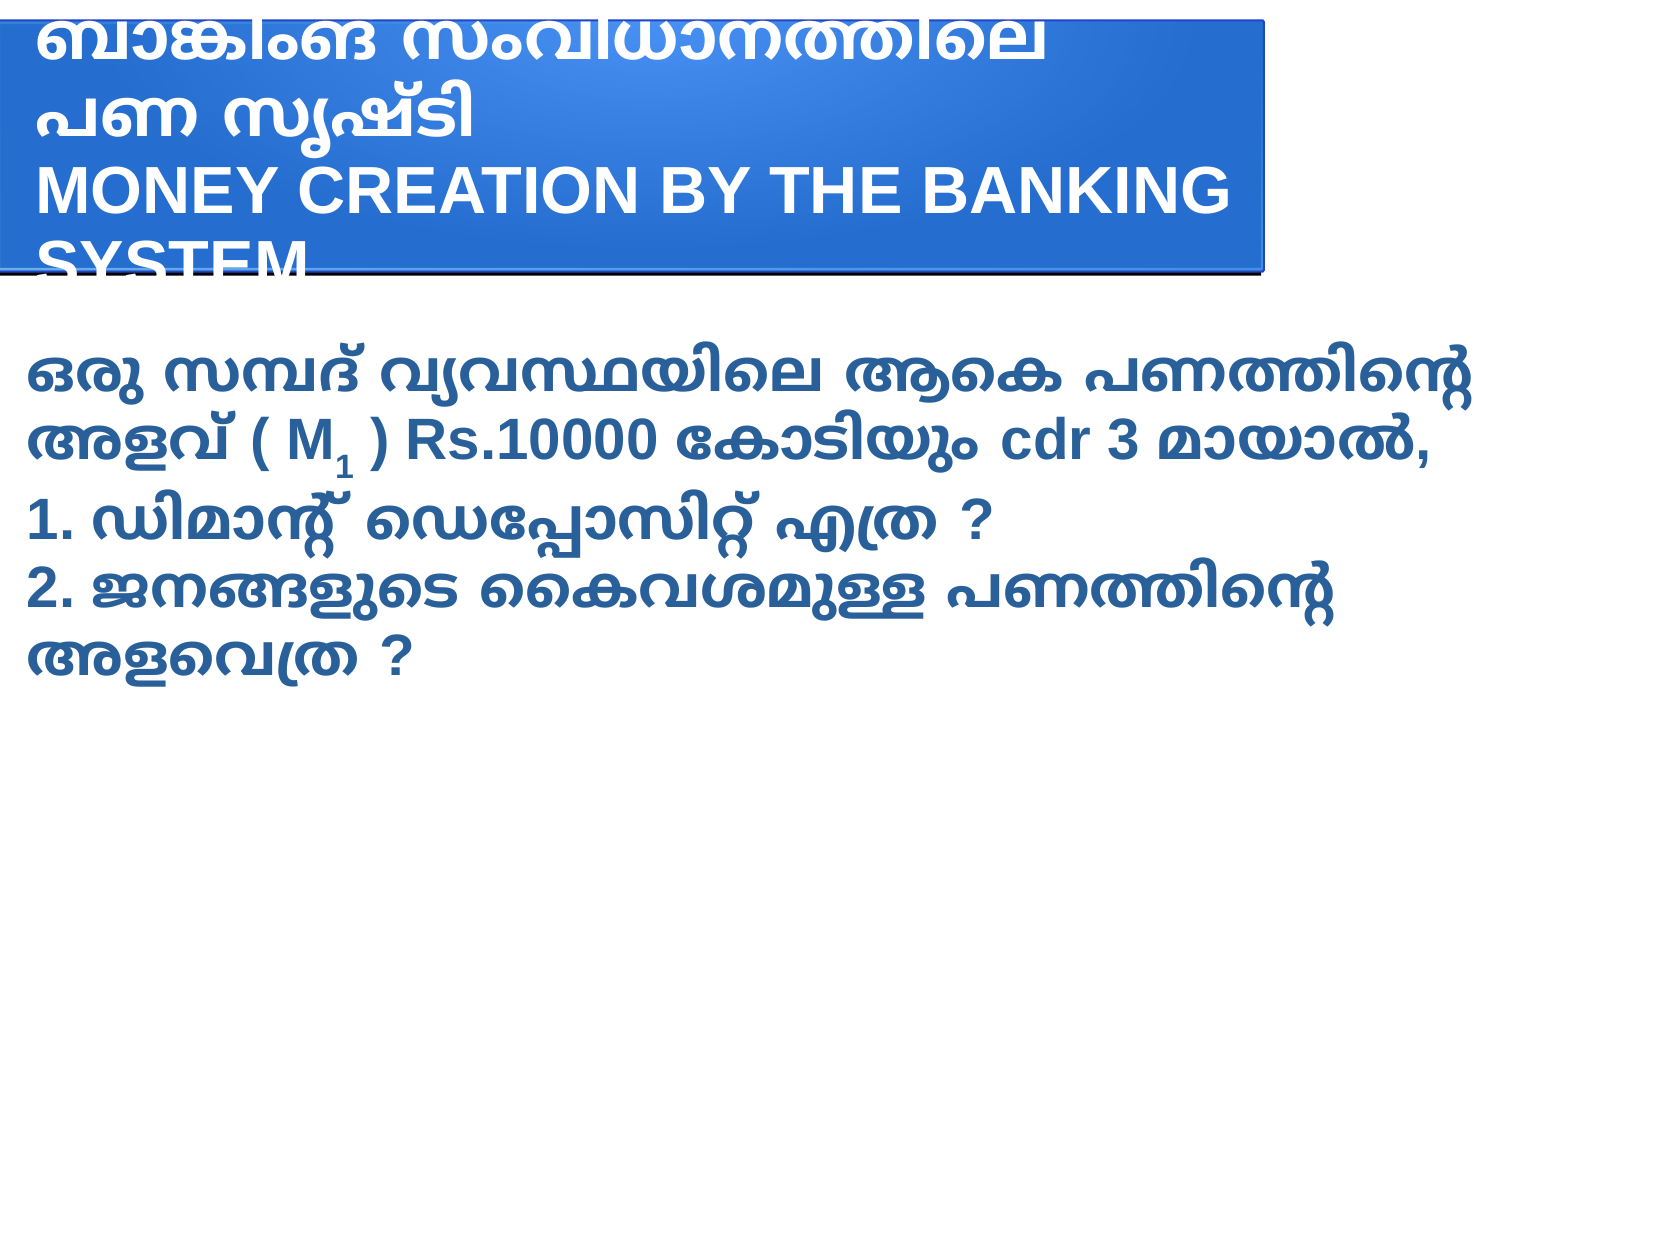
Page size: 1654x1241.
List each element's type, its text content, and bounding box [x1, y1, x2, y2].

title ബാങ്കിംങ് സംവിധാനത്തിലെ പണ സൃഷ്ടി MONEY CREATION BY THE BANKING SYSTEM [35, 35, 1235, 264]
text_box ഒരു സമ്പദ് വ്യവസ്ഥയിലെ ആകെ പണത്തിന്റെ അളവ് ( M1 ) Rs.10000 കോടിയും cdr 3 മായാൽ, 1. ഡിമാന്റ് ഡെപ്പോസിറ്റ് എത്ര ? 2. ജനങ്ങളുടെ കൈവശമുള്ള പണത്തിന്റെ അളവെത്ര ? [11, 265, 1642, 834]
